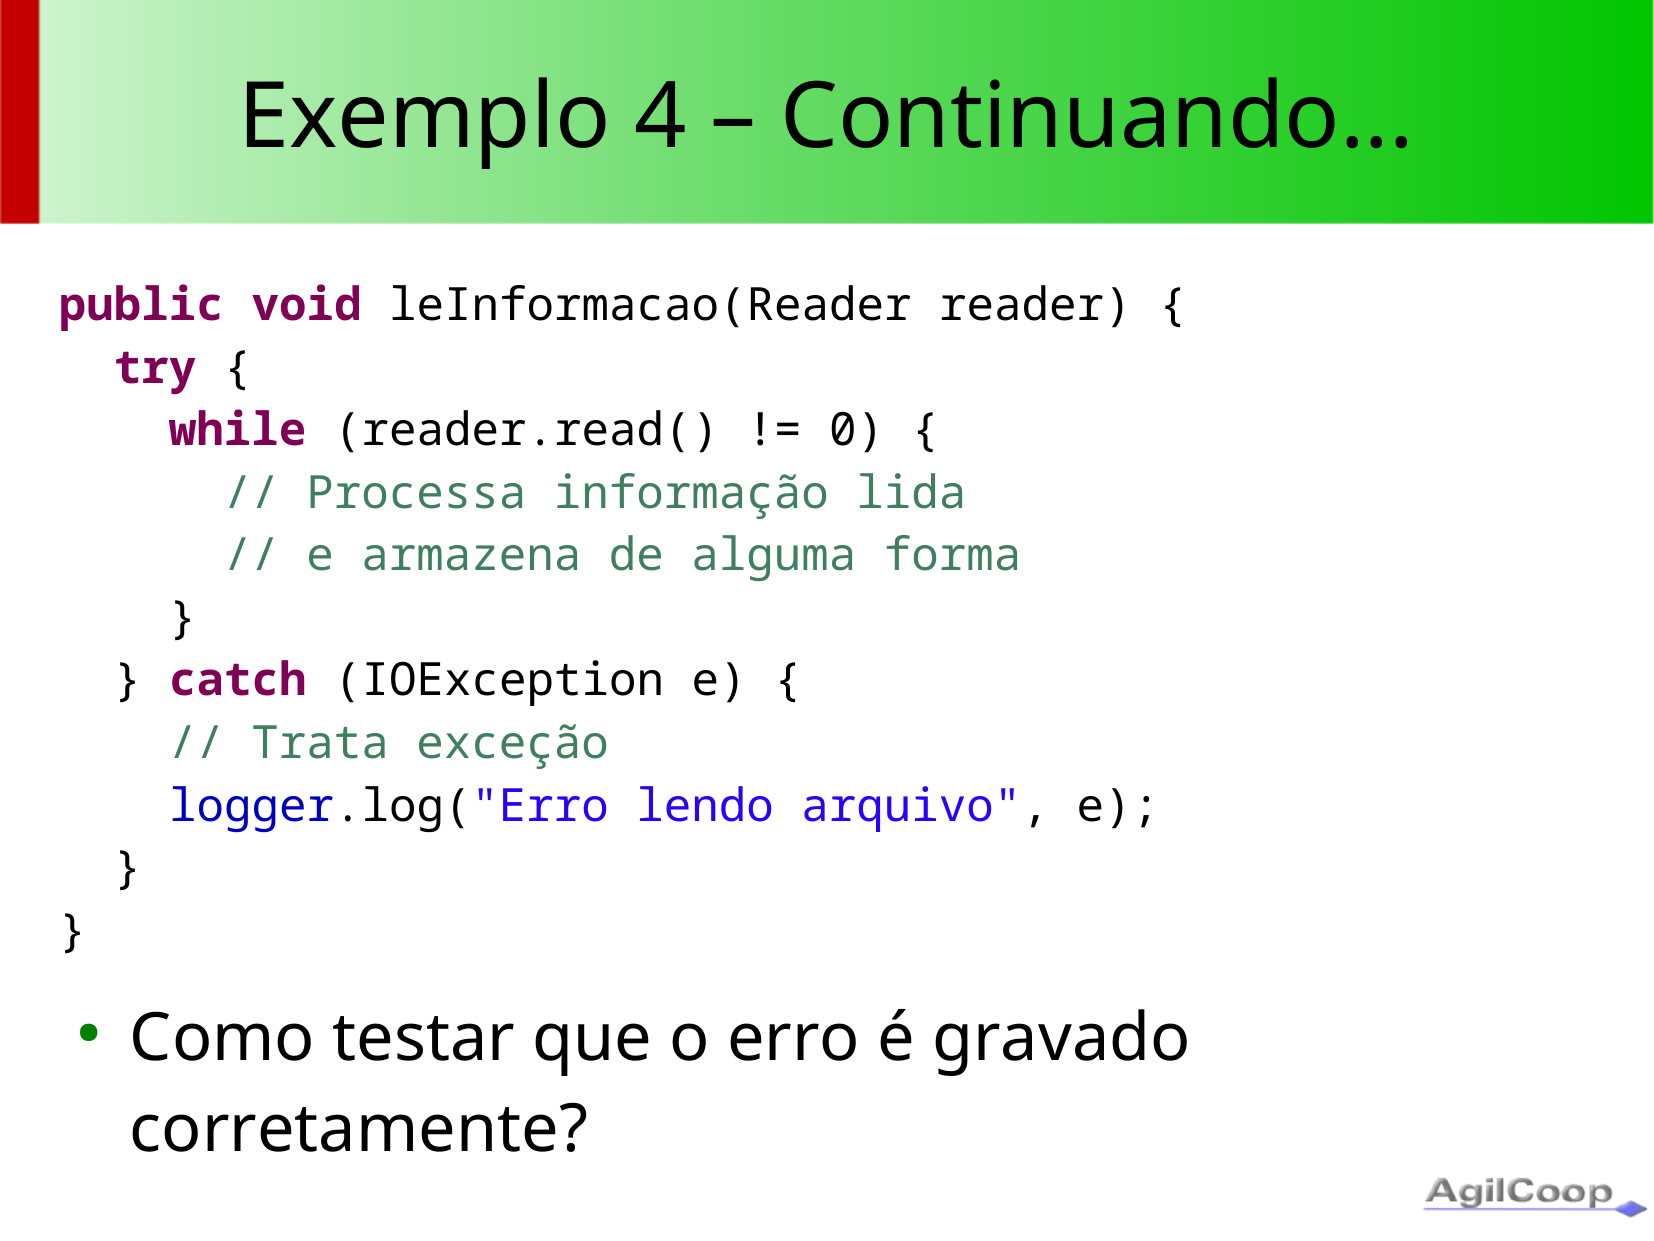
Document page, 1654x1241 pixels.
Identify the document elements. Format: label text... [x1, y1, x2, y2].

list public void leInformacao(Reader reader) { try { while (reader.read() != 0) { // Processa informação lida // e armazena de alguma forma } } catch (IOException e) { // Trata exceção logger.log("Erro lendo arquivo", e); } } Como testar que o erro é gravado corretamente? [59, 271, 1607, 1123]
picture [0, 0, 1654, 1241]
title Exemplo 4 – Continuando... [82, 8, 1571, 216]
